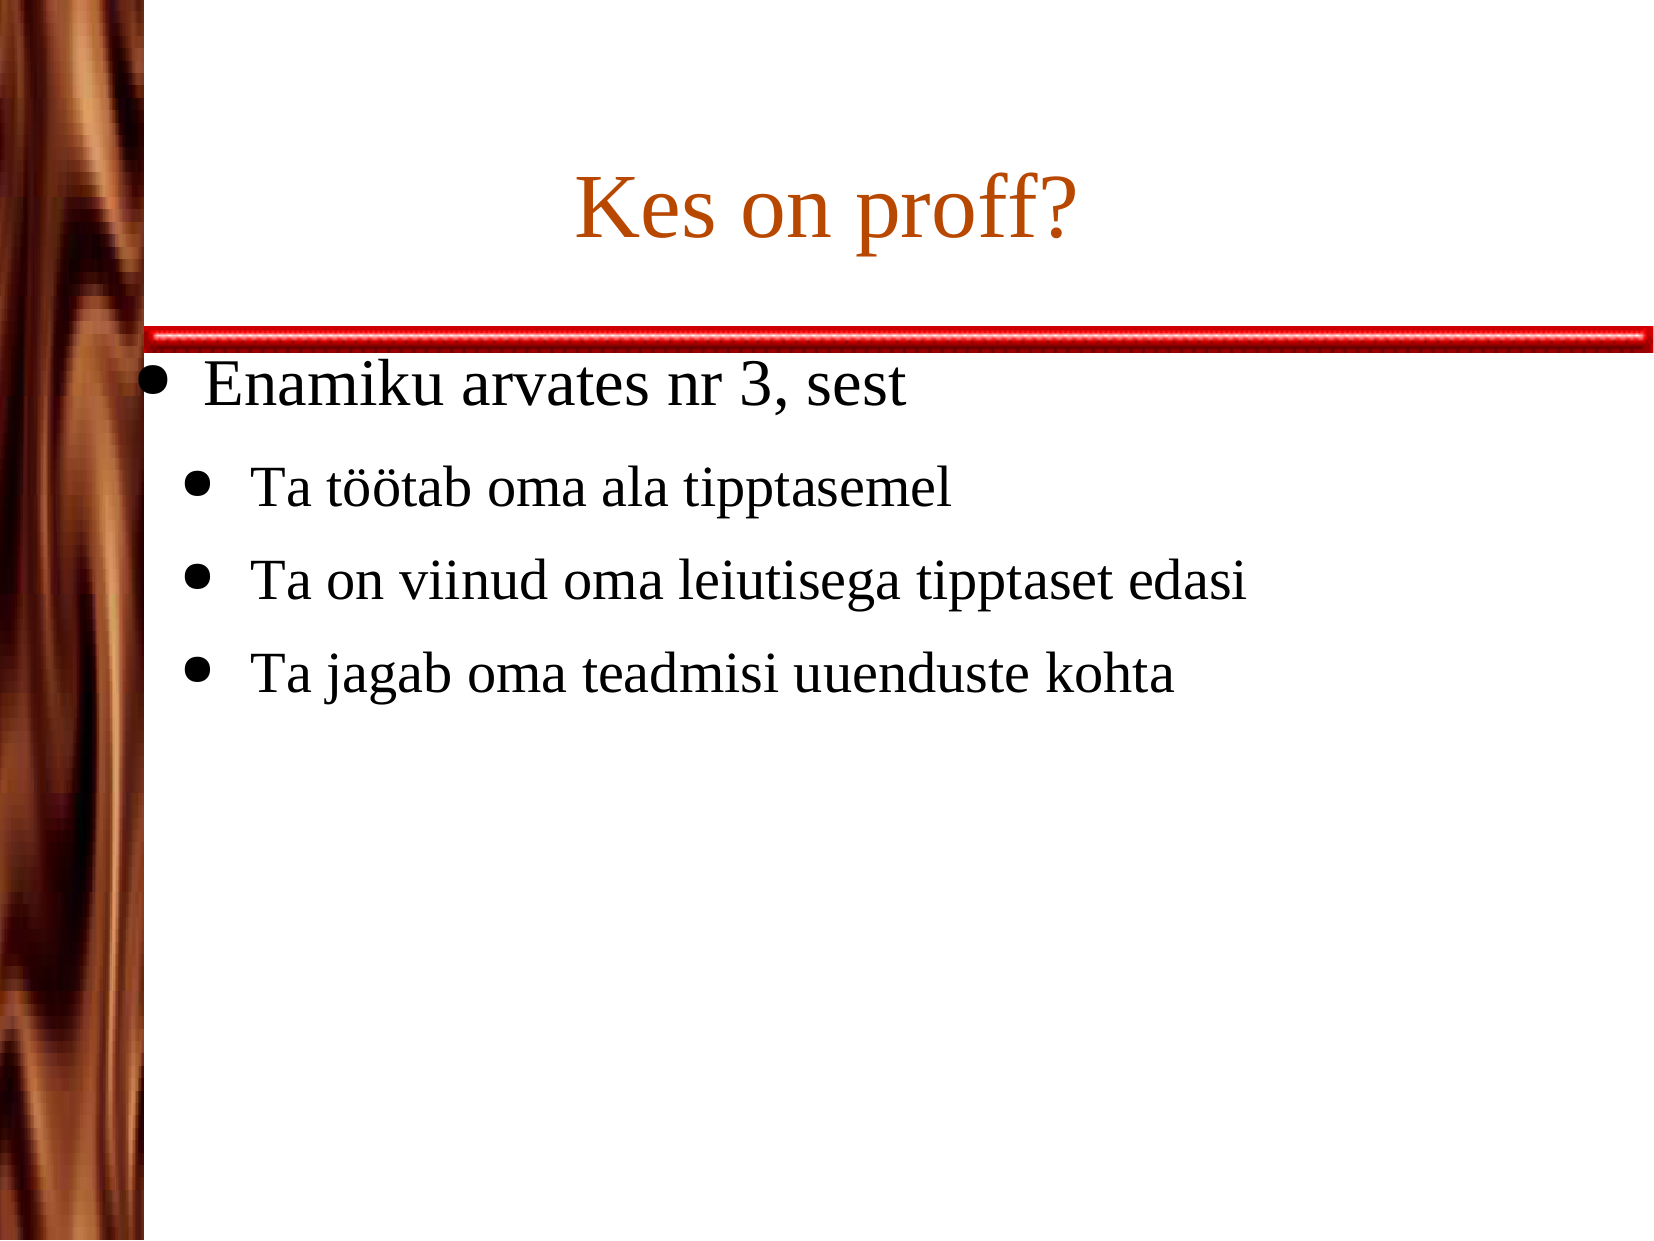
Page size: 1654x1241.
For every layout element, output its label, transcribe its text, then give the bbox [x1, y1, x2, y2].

title Kes on proff? [121, 102, 1534, 310]
list Enamiku arvates nr 3, sest Ta töötab oma ala tipptasemel Ta on viinud oma leiutisega tipptaset edasi Ta jagab oma teadmisi uuenduste kohta [121, 344, 1534, 1126]
picture [0, 0, 1654, 1240]
